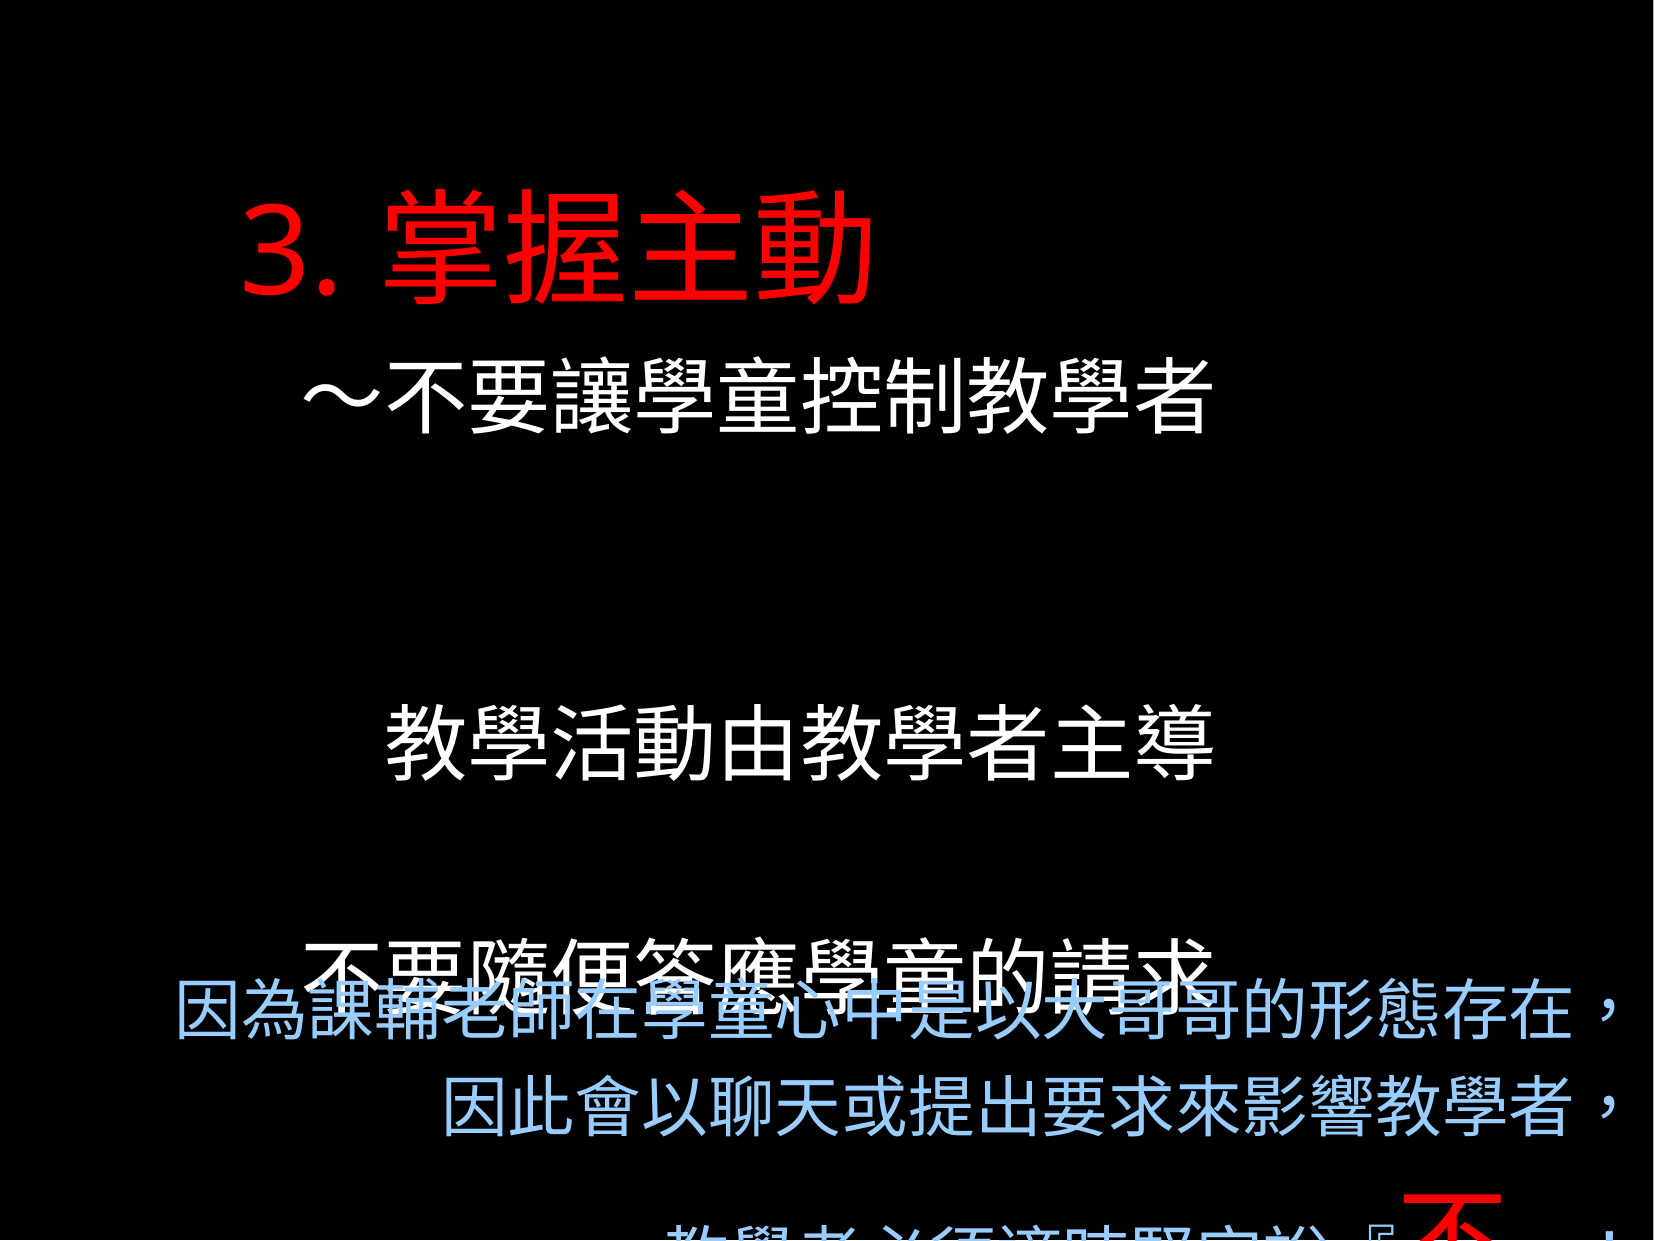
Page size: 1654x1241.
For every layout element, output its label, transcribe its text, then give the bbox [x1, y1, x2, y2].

text_box 3.掌握主動 ～不要讓學童控制教學者 教學活動由教學者主導 不要隨便答應學童的請求 [224, 141, 1512, 782]
text_box 因為課輔老師在學童心中是以大哥哥的形態存在， 因此會以聊天或提出要求來影響教學者， 教學者必須適時堅定說『不』！ [159, 950, 1654, 1211]
